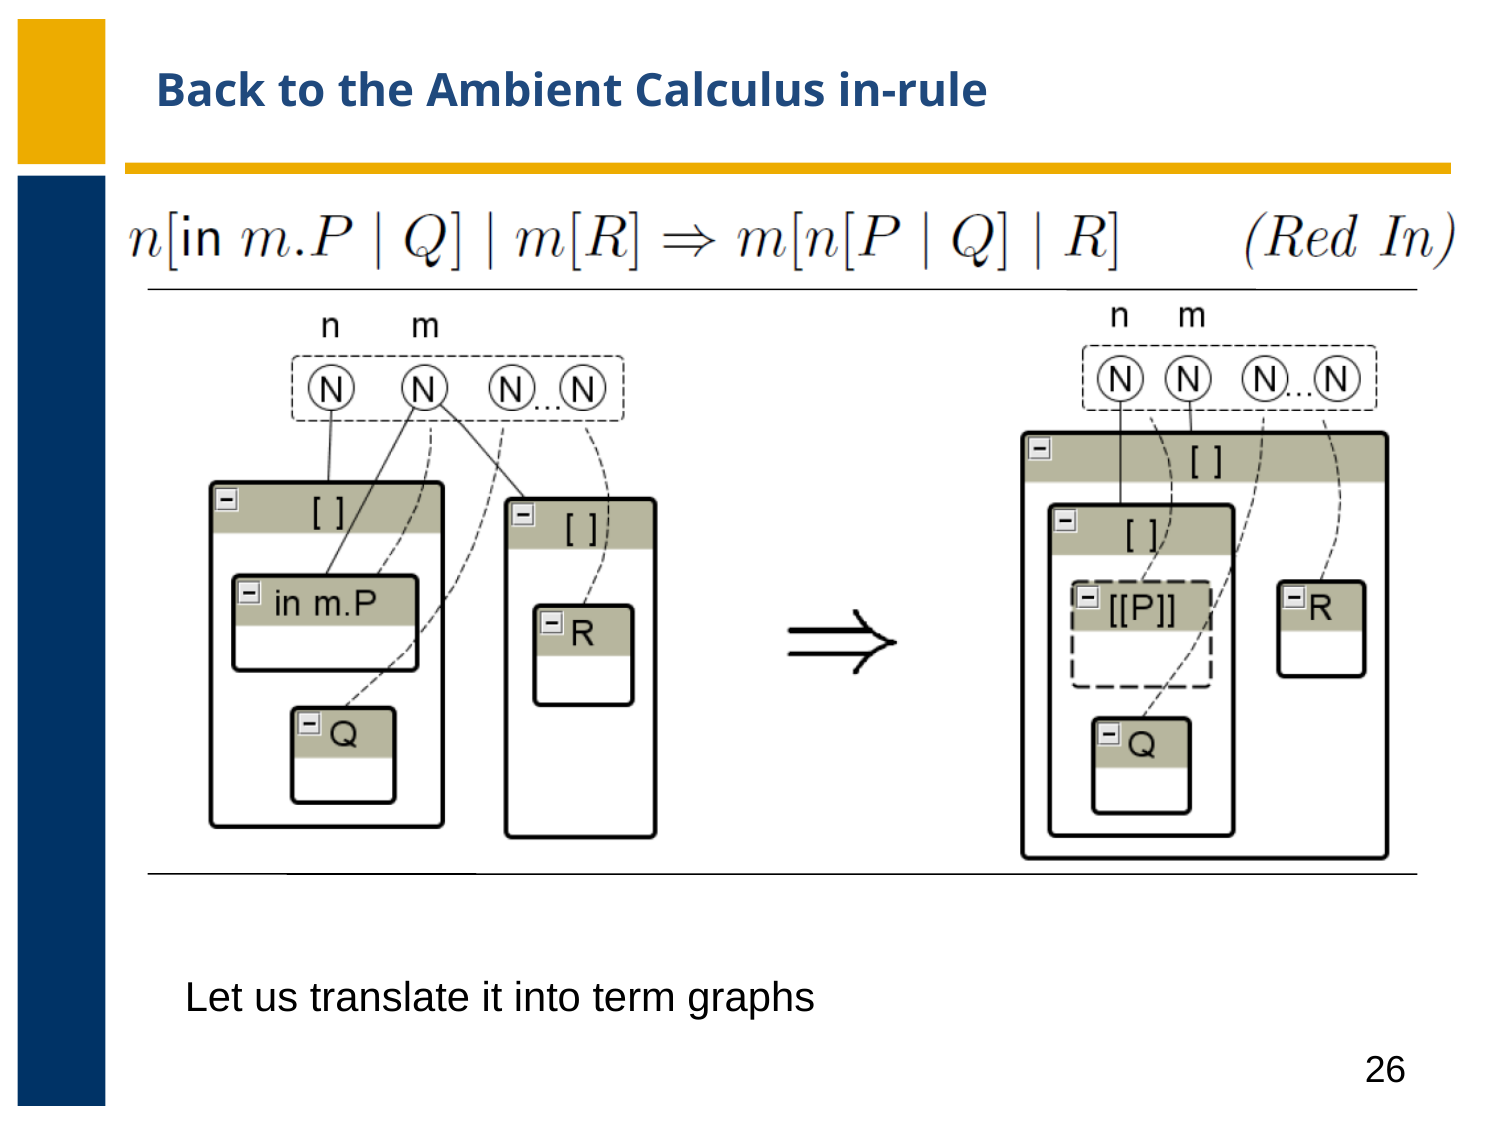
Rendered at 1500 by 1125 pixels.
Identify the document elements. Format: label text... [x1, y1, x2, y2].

picture [186, 301, 1406, 872]
list Let us translate it into term graphs [170, 962, 1483, 1063]
picture [124, 196, 1477, 279]
title Back to the Ambient Calculus in-rule [140, 24, 1447, 152]
